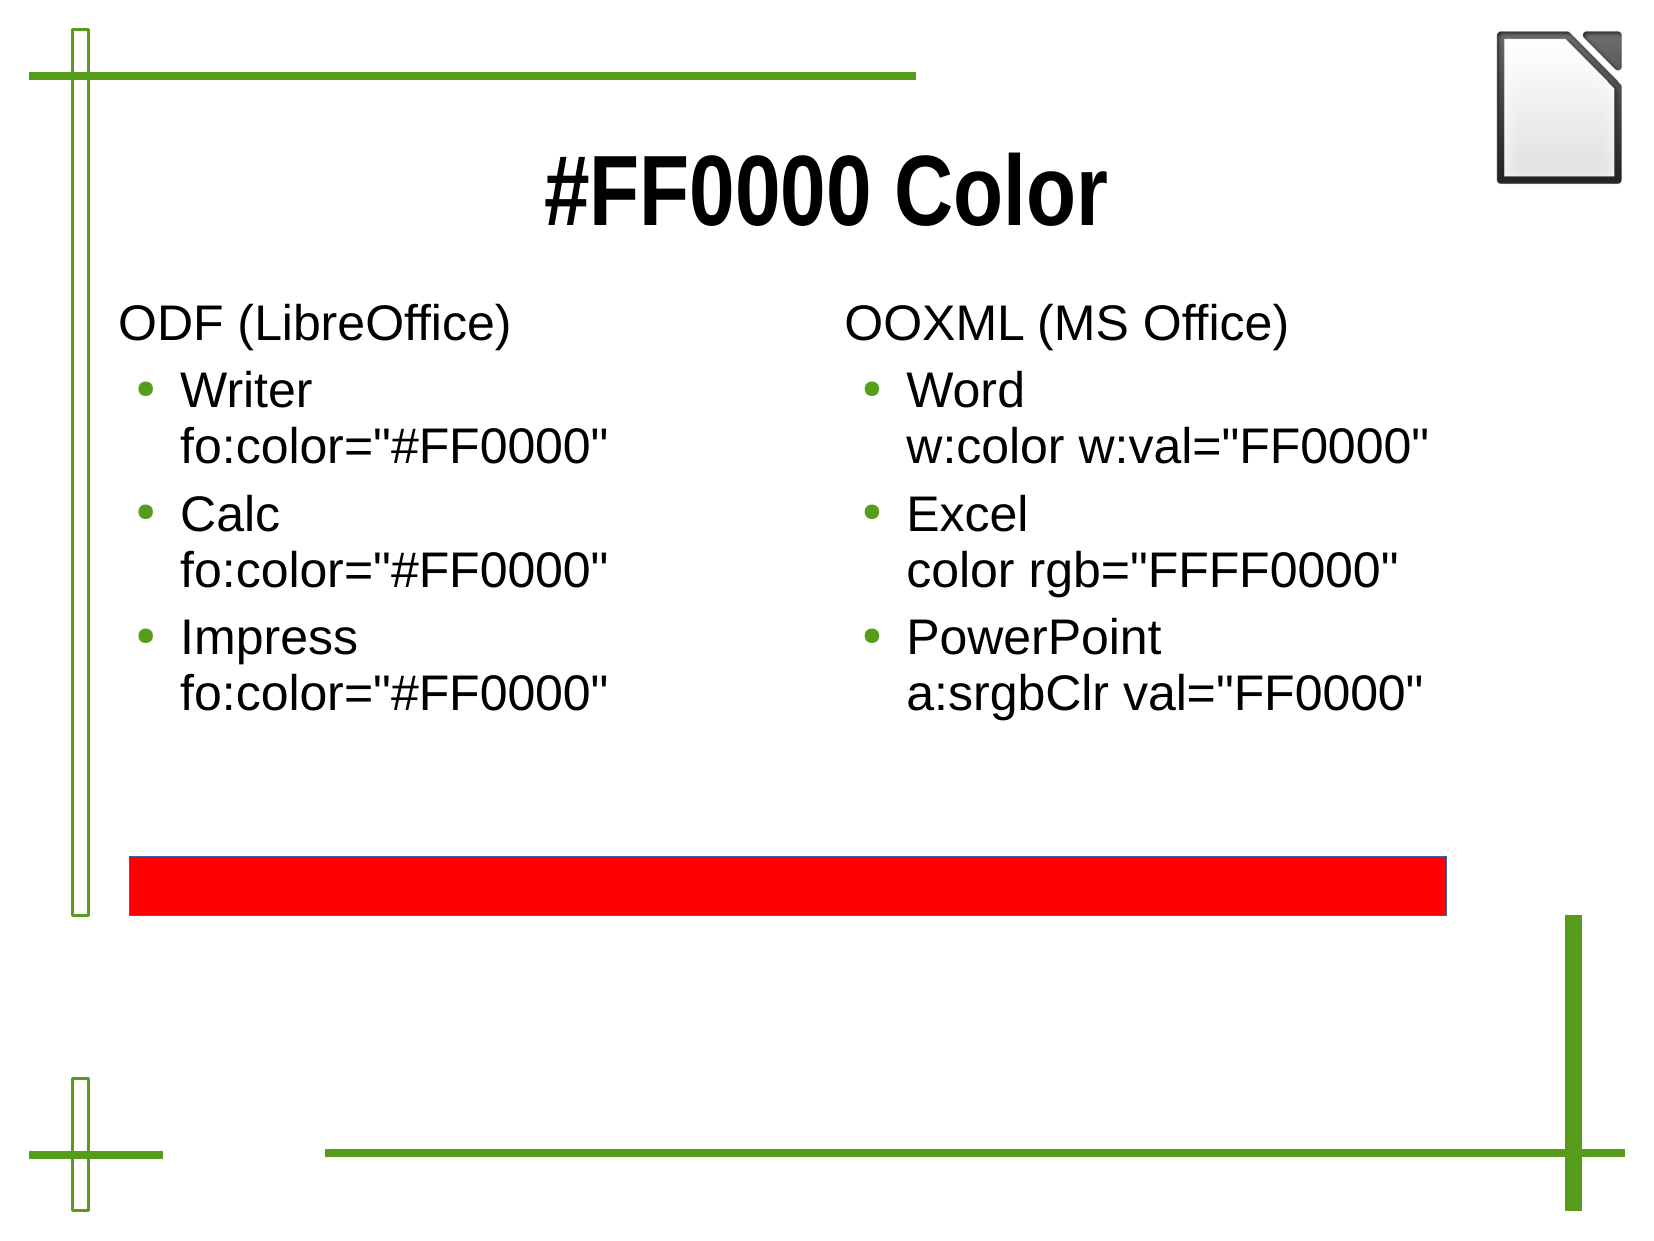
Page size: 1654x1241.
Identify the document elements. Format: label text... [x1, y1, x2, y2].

picture [1494, 29, 1624, 186]
title #FF0000 Color [118, 118, 1536, 260]
list ODF (LibreOffice) Writer fo:color="#FF0000" Calc fo:color="#FF0000" Impress fo:color="#FF0000" [118, 295, 844, 1123]
list OOXML (MS Office) Word w:color w:val="FF0000" Excel color rgb="FFFF0000" PowerPoint a:srgbClr val="FF0000" [844, 295, 1536, 1123]
text_box [129, 856, 1447, 916]
